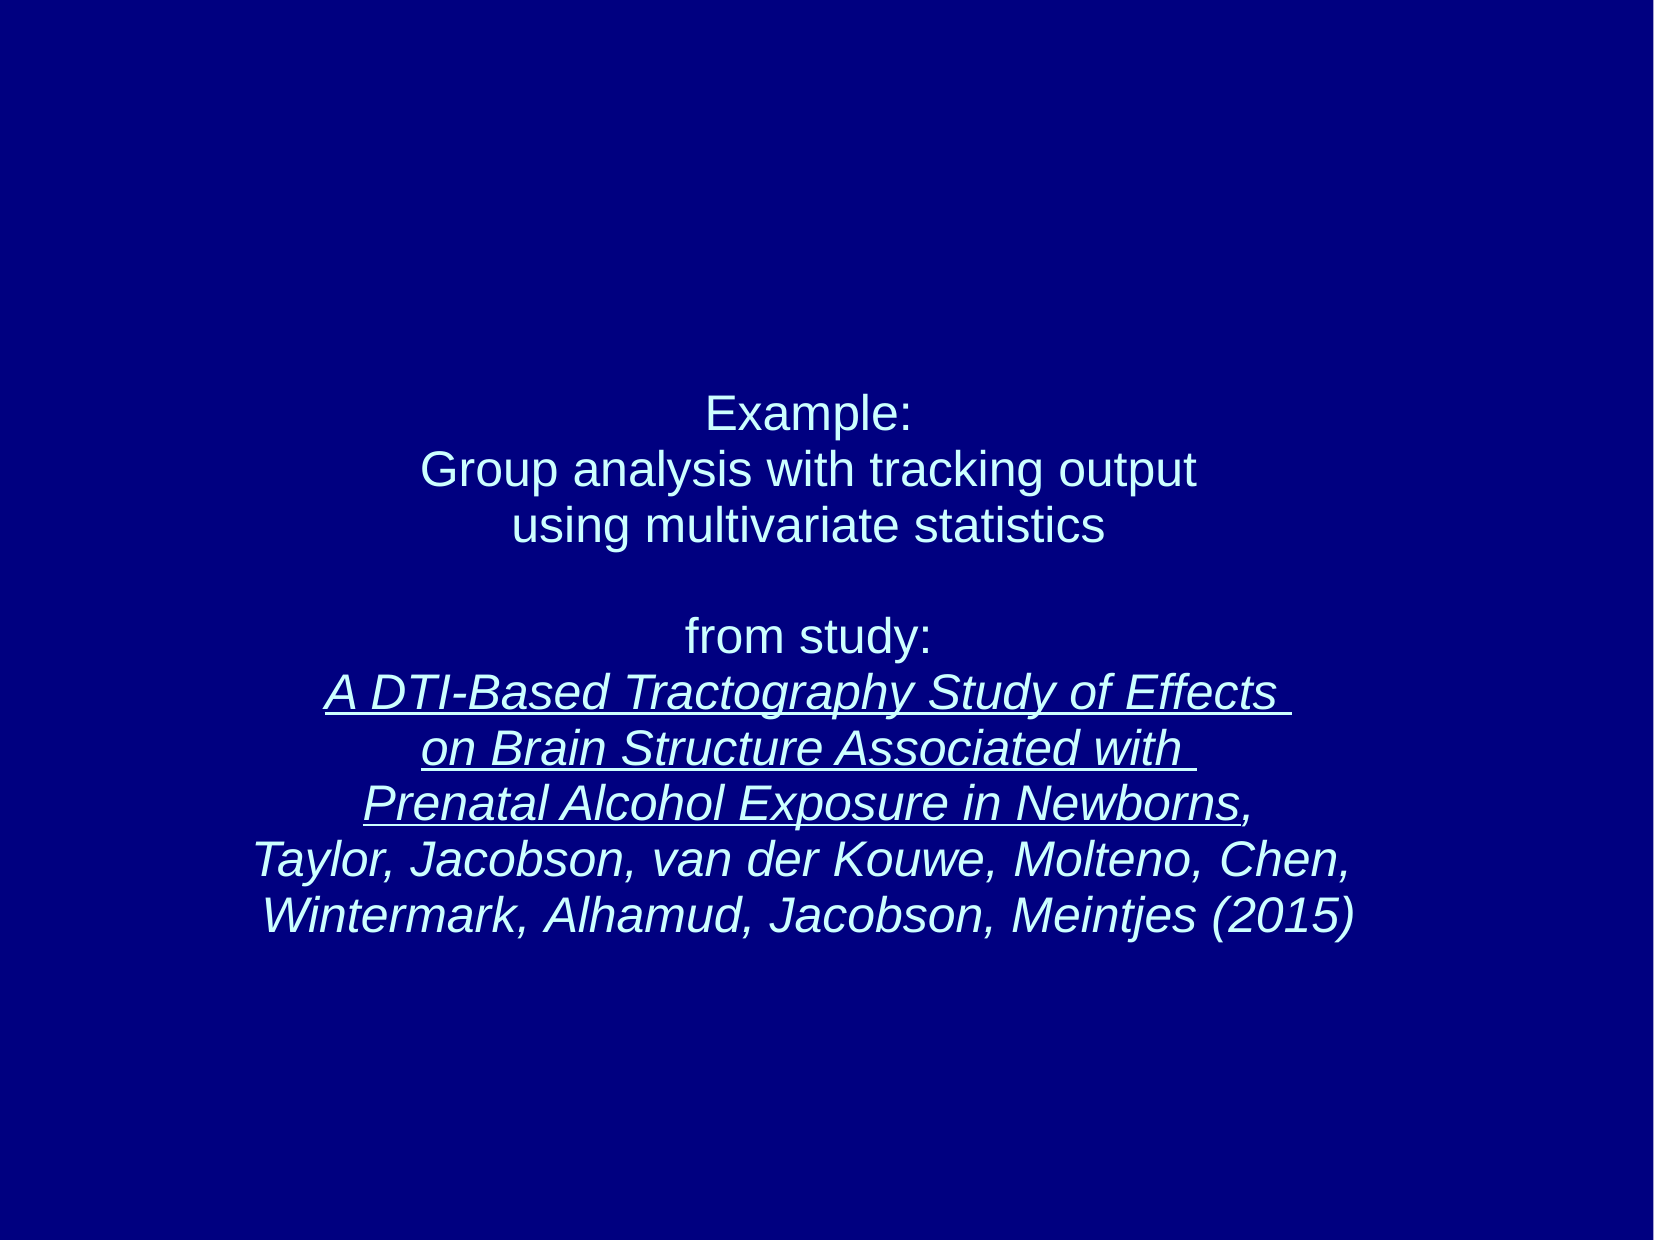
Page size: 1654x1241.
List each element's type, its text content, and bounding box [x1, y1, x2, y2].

text_box Example: Group analysis with tracking output using multivariate statistics from study: A DTI-Based Tractography Study of Effects on Brain Structure Associated with Prenatal Alcohol Exposure in Newborns, Taylor, Jacobson, van der Kouwe, Molteno, Chen, Wintermark, Alhamud, Jacobson, Meintjes (2015) [236, 377, 1382, 951]
